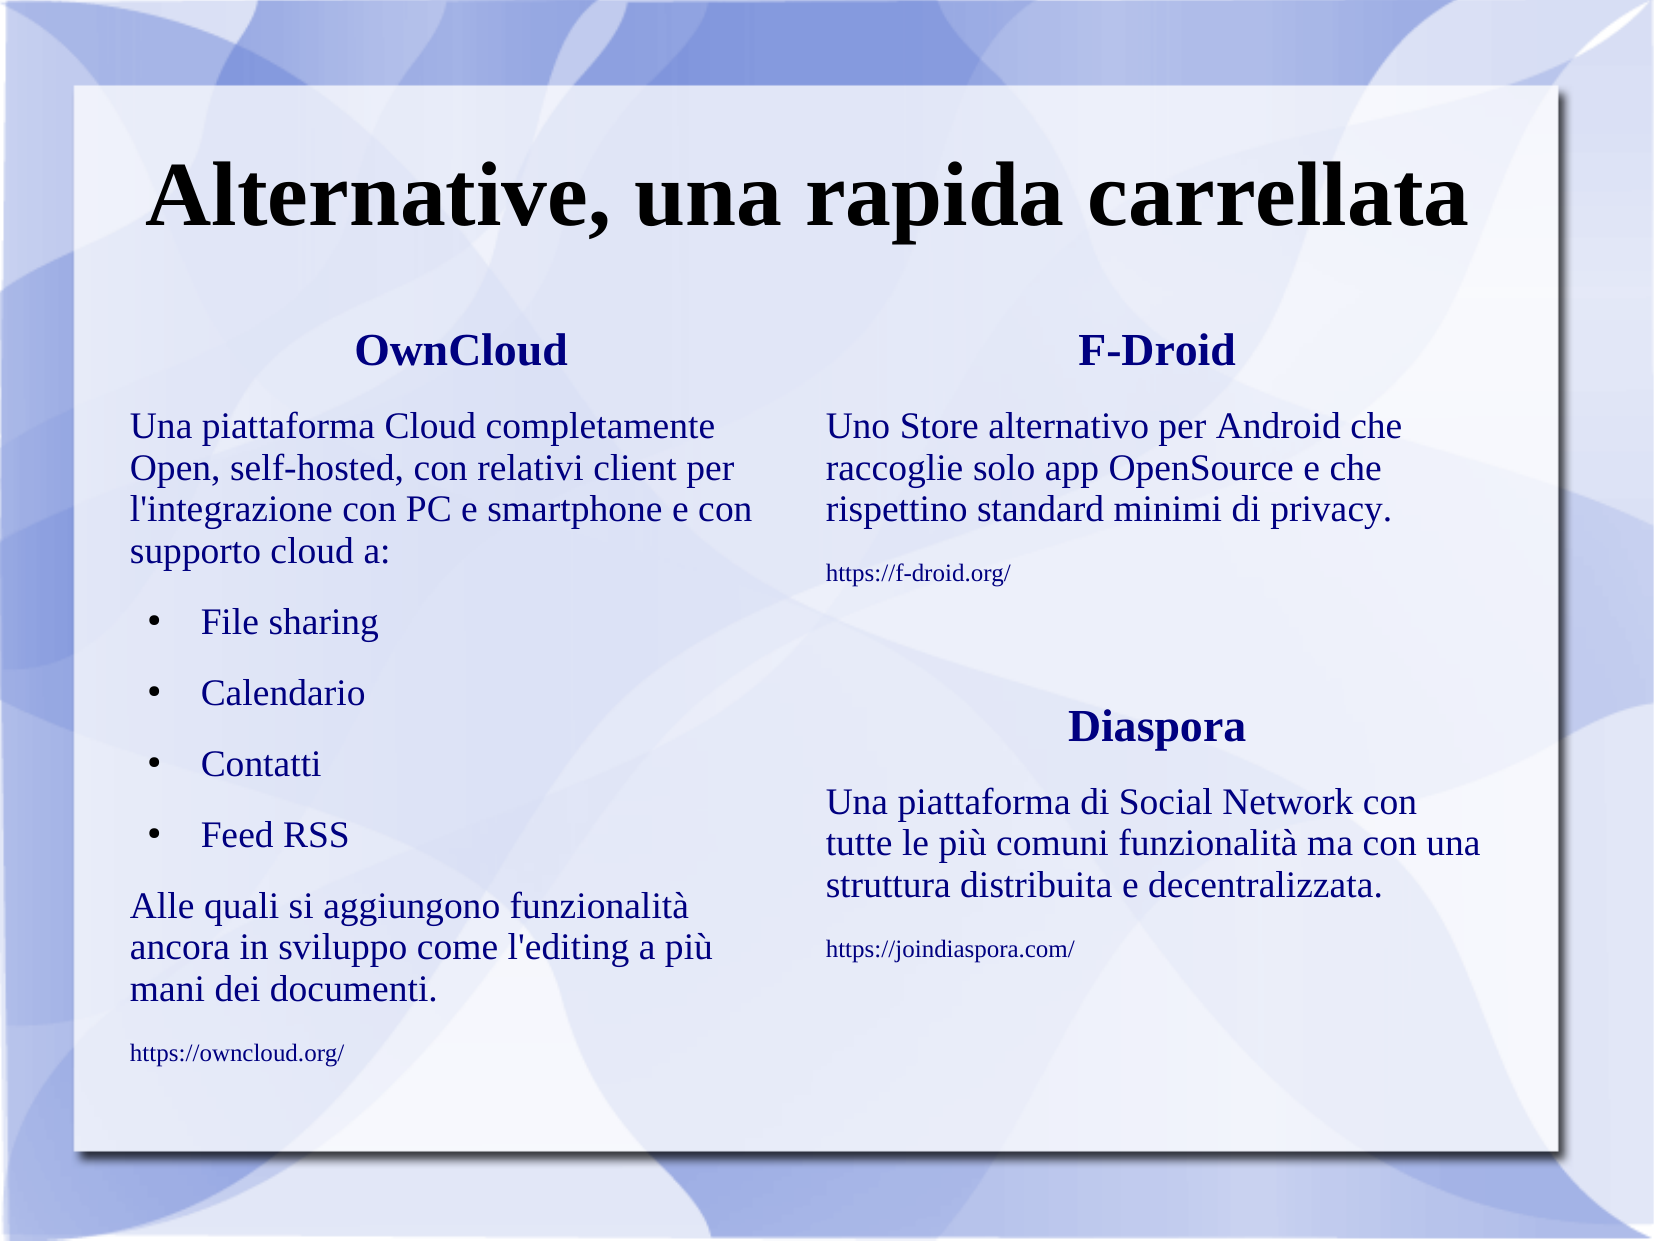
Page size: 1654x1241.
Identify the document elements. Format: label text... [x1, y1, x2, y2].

list Diaspora Una piattaforma di Social Network con tutte le più comuni funzionalità ma con una struttura distribuita e decentralizzata. https://joindiaspora.com/ [825, 700, 1489, 1044]
list OwnCloud Una piattaforma Cloud completamente Open, self-hosted, con relativi client per l'integrazione con PC e smartphone e con supporto cloud a: File sharing Calendario Contatti Feed RSS Alle quali si aggiungono funzionalità ancora in sviluppo come l'editing a più mani dei documenti. https://owncloud.org/ [129, 324, 793, 1067]
picture [0, 0, 1654, 1241]
title Alternative, una rapida carrellata [82, 90, 1536, 298]
list F-Droid Uno Store alternativo per Android che raccoglie solo app OpenSource e che rispettino standard minimi di privacy. https://f-droid.org/ [825, 324, 1489, 668]
